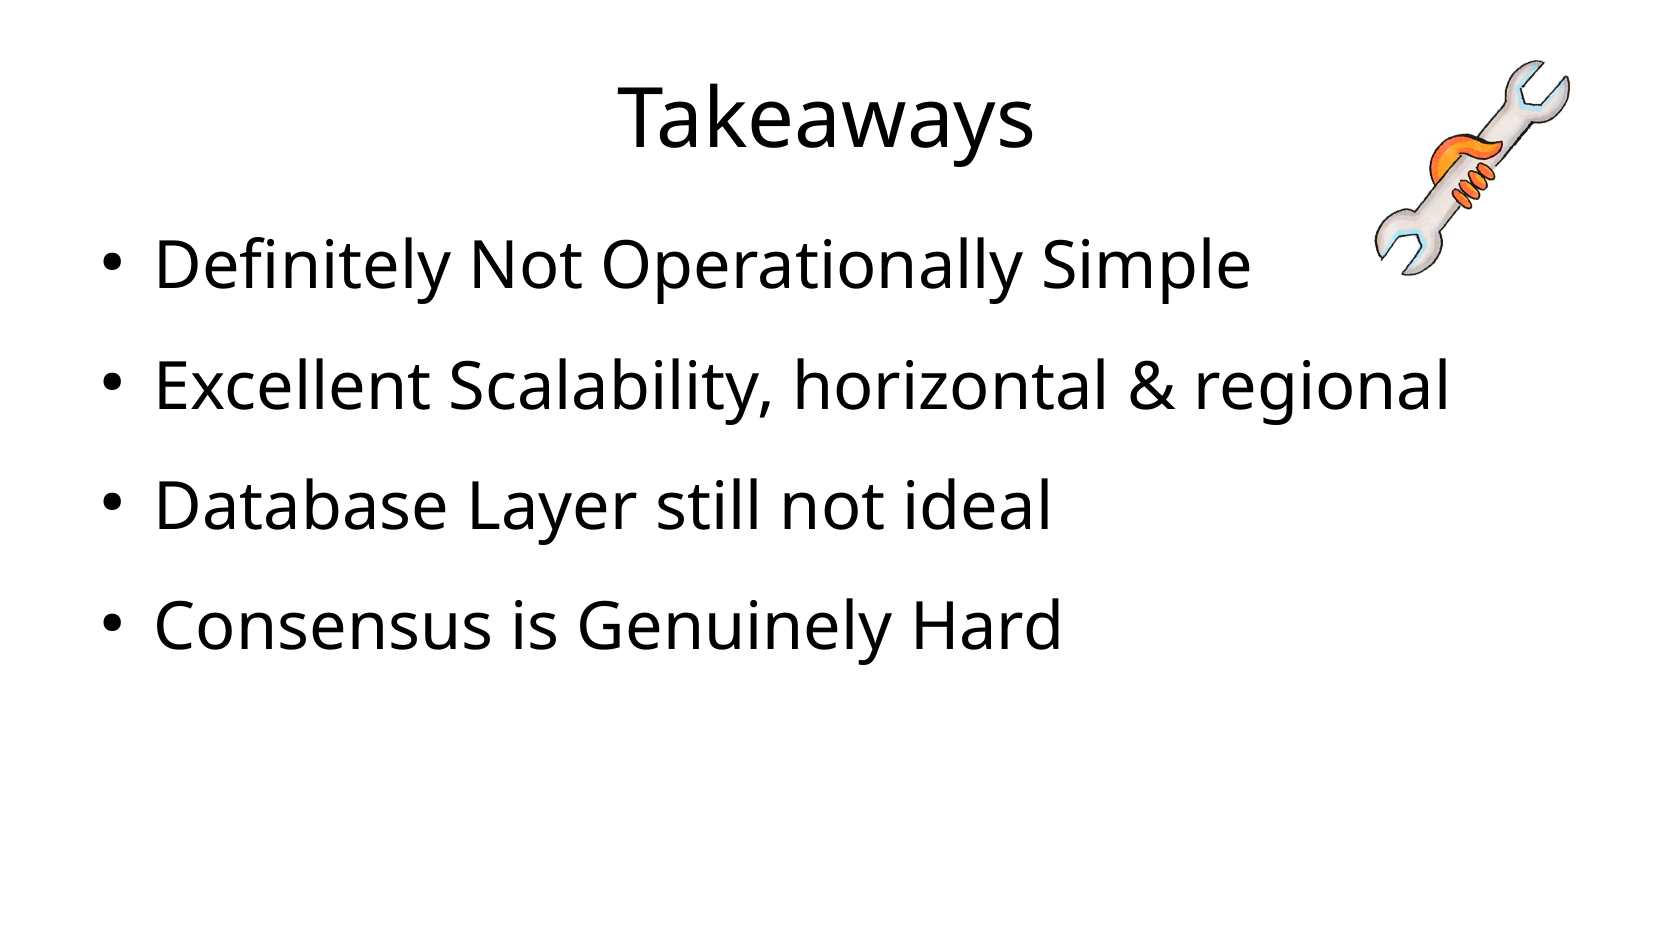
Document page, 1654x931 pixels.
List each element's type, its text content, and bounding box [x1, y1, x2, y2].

title Takeaways [82, 37, 1358, 193]
list Definitely Not Operationally Simple Excellent Scalability, horizontal & regional Database Layer still not ideal Consensus is Genuinely Hard [82, 217, 1571, 758]
picture [1358, 29, 1590, 300]
